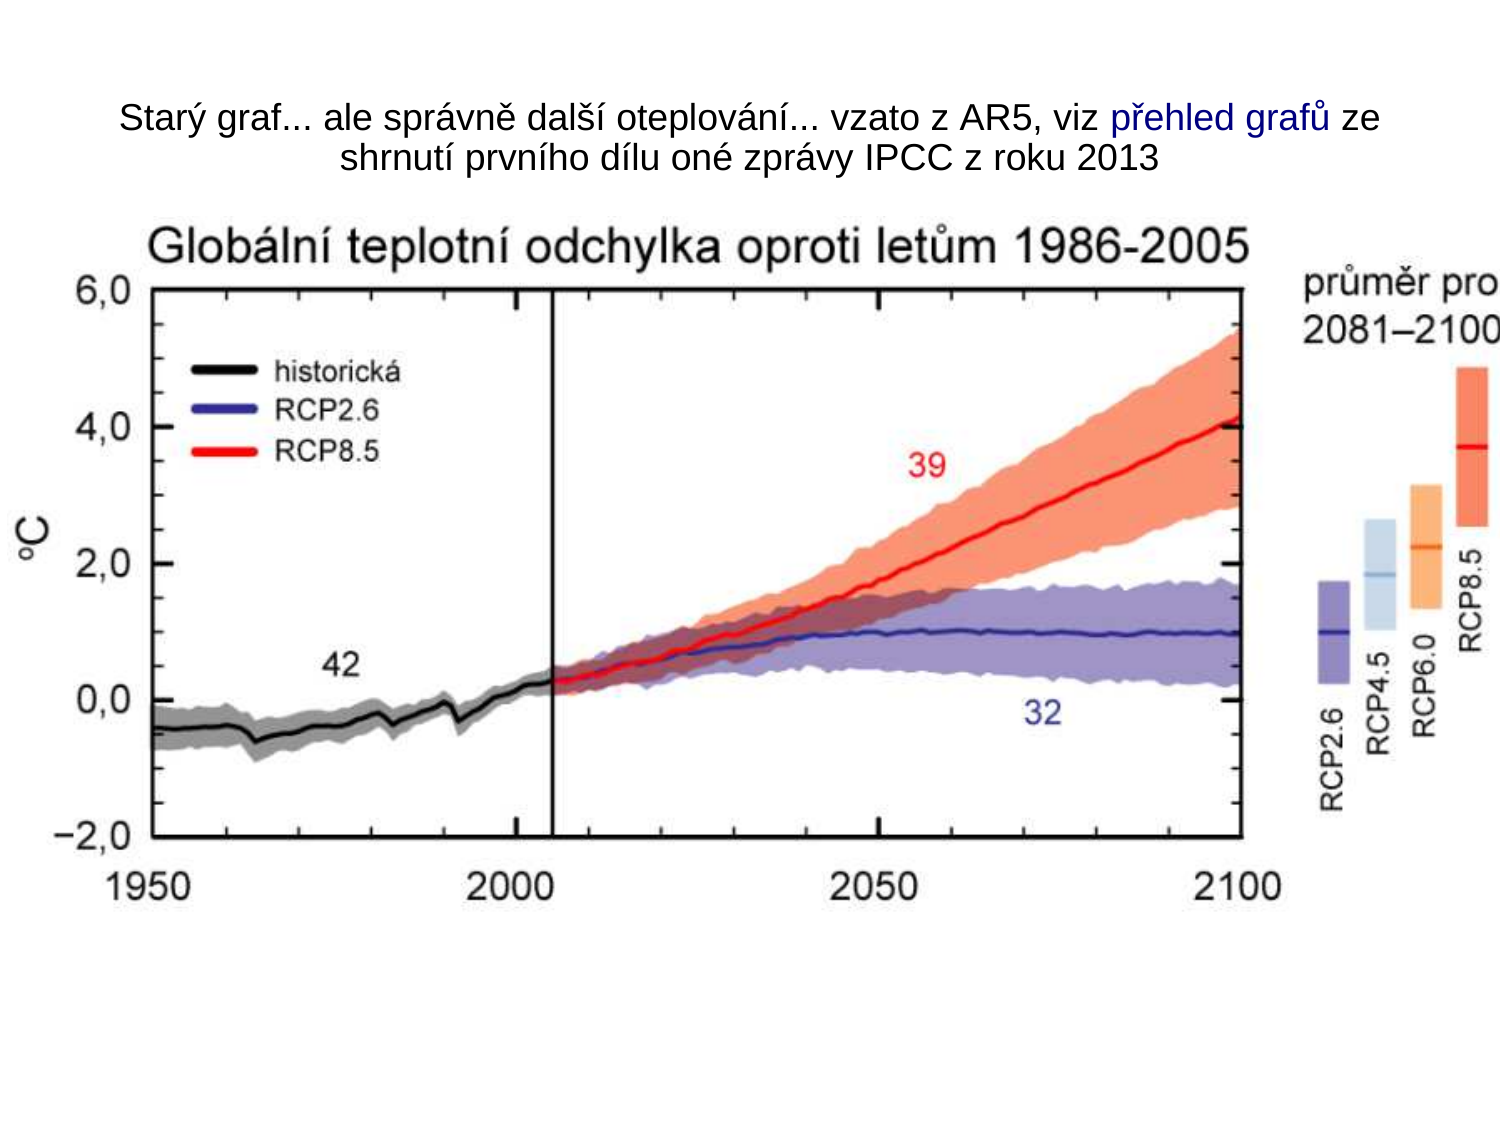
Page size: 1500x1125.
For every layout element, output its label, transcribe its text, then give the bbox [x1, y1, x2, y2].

title Starý graf... ale správně další oteplování... vzato z AR5, viz přehled grafů ze shrnutí prvního dílu oné zprávy IPCC z roku 2013 [75, 21, 1425, 257]
picture [7, 216, 1500, 917]
